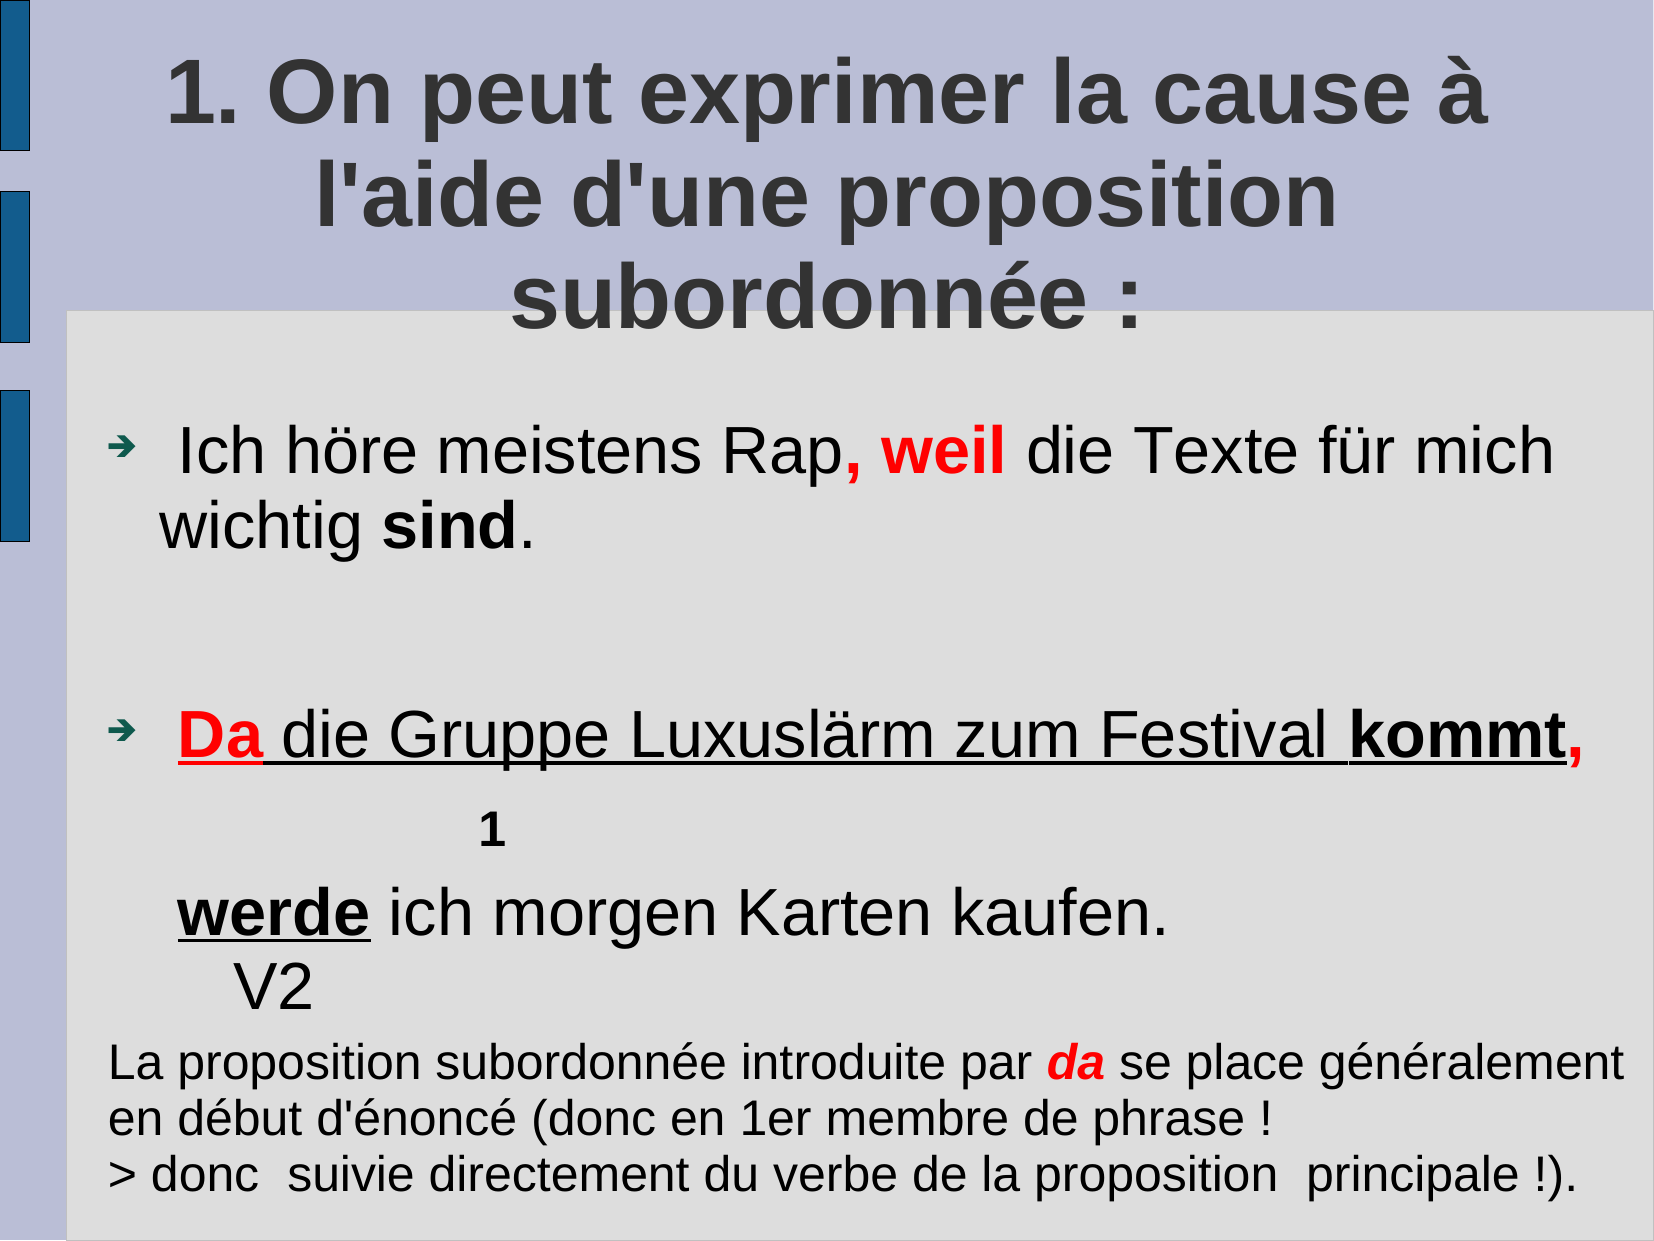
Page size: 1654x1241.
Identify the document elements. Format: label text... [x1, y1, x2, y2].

text_box La proposition subordonnée introduite par da se place généralement en début d'énoncé (donc en 1er membre de phrase ! > donc suivie directement du verbe de la proposition principale !). [93, 1027, 1654, 1211]
title 1. On peut exprimer la cause à l'aide d'une proposition subordonnée : [121, 40, 1534, 349]
list Ich höre meistens Rap, weil die Texte für mich wichtig sind. Da die Gruppe Luxuslärm zum Festival kommt, 1 werde ich morgen Karten kaufen. V2 [88, 413, 1625, 1130]
